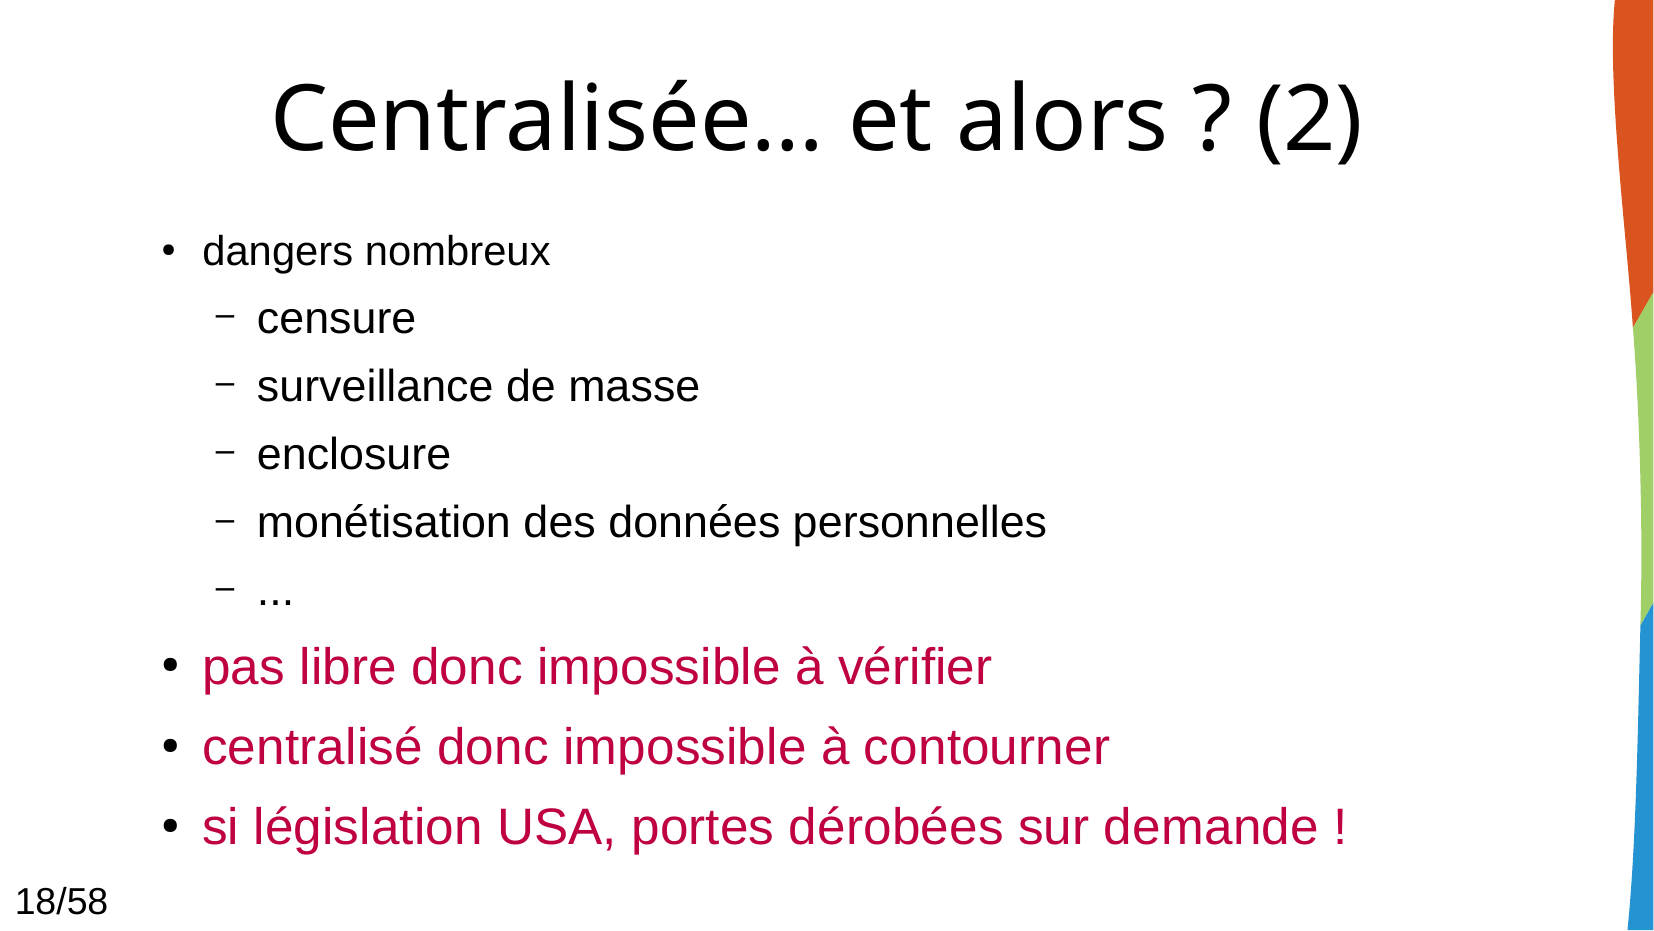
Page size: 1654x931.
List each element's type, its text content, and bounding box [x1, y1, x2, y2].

title Centralisée… et alors ? (2) [104, 37, 1530, 193]
list dangers nombreux censure surveillance de masse enclosure monétisation des données personnelles ... pas libre donc impossible à vérifier centralisé donc impossible à contourner si législation USA, portes dérobées sur demande ! [147, 228, 1512, 857]
